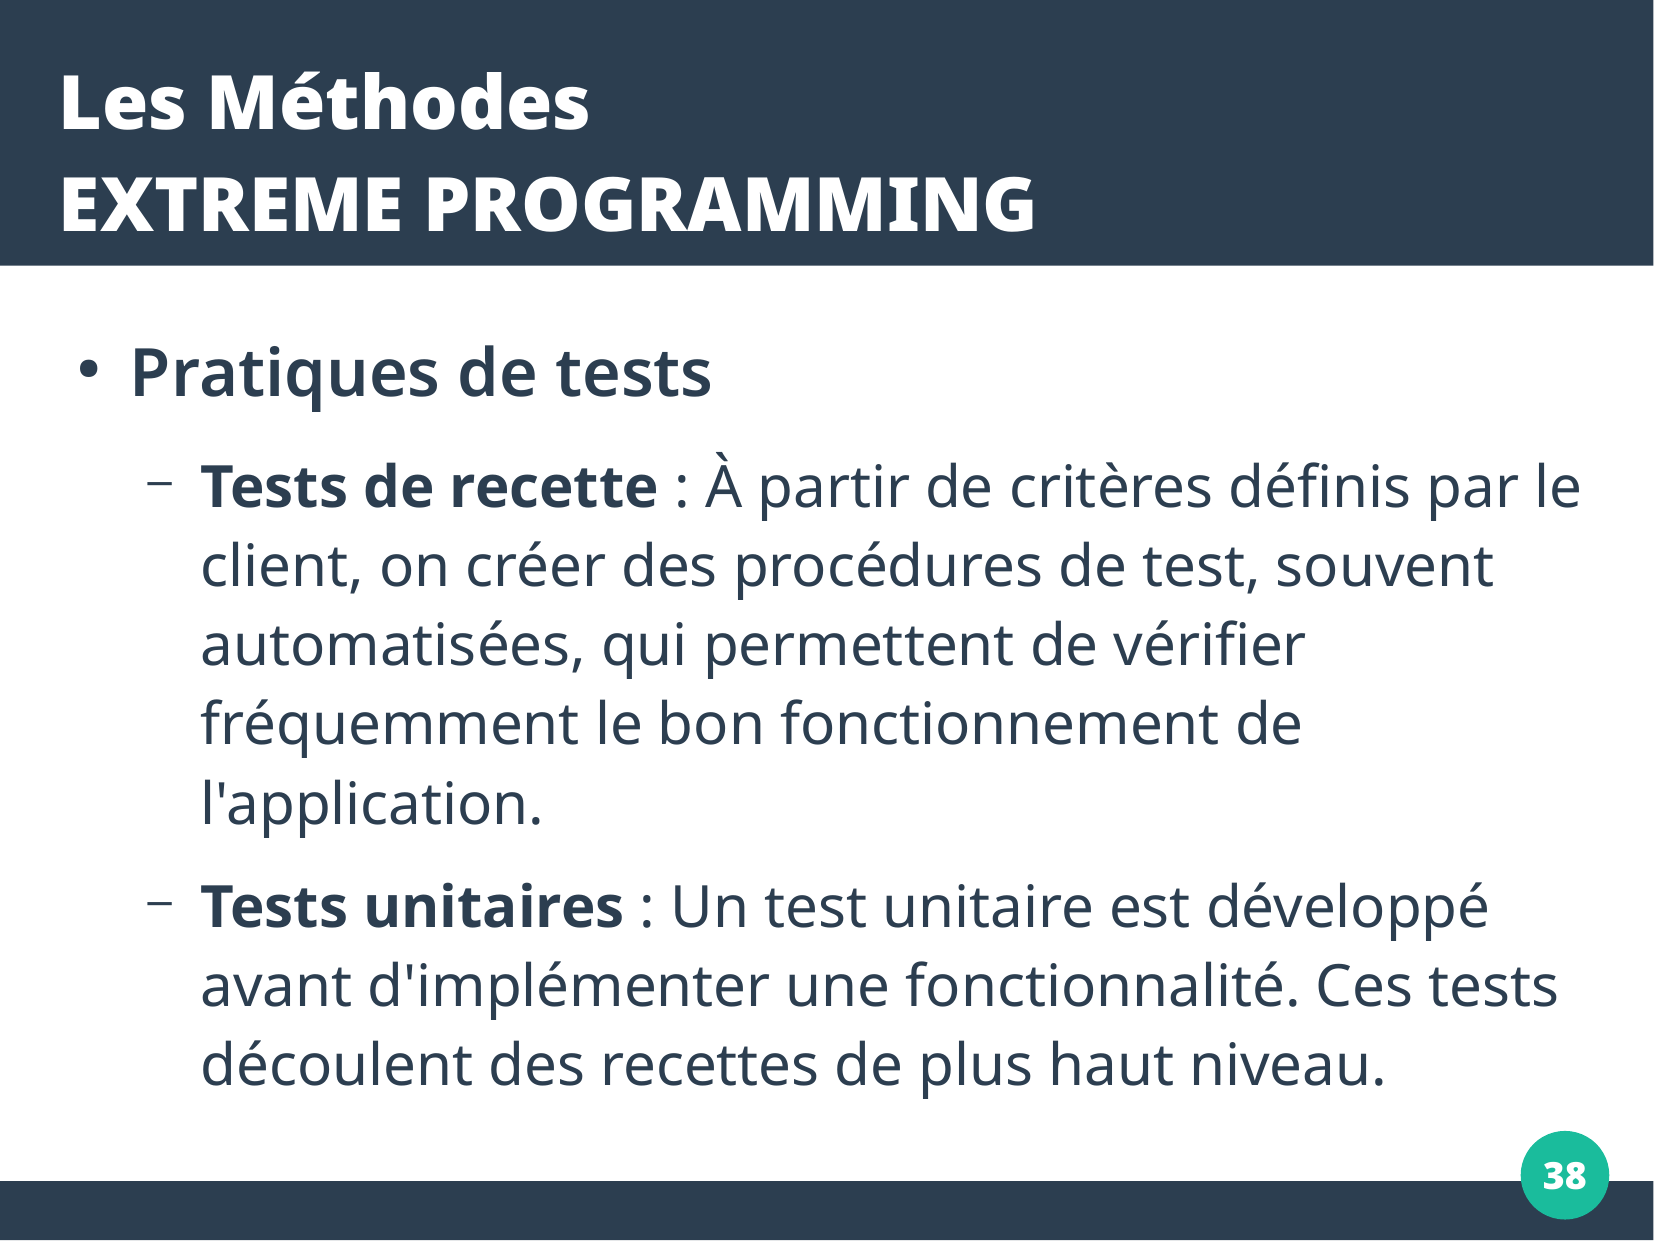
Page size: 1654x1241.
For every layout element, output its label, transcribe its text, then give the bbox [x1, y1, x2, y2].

list Pratiques de tests Tests de recette : À partir de critères définis par le client, on créer des procédures de test, souvent automatisées, qui permettent de vérifier fréquemment le bon fonctionnement de l'application. Tests unitaires : Un test unitaire est développé avant d'implémenter une fonctionnalité. Ces tests découlent des recettes de plus haut niveau. [59, 324, 1595, 1152]
title Les Méthodes EXTREME PROGRAMMING [59, 49, 1595, 207]
